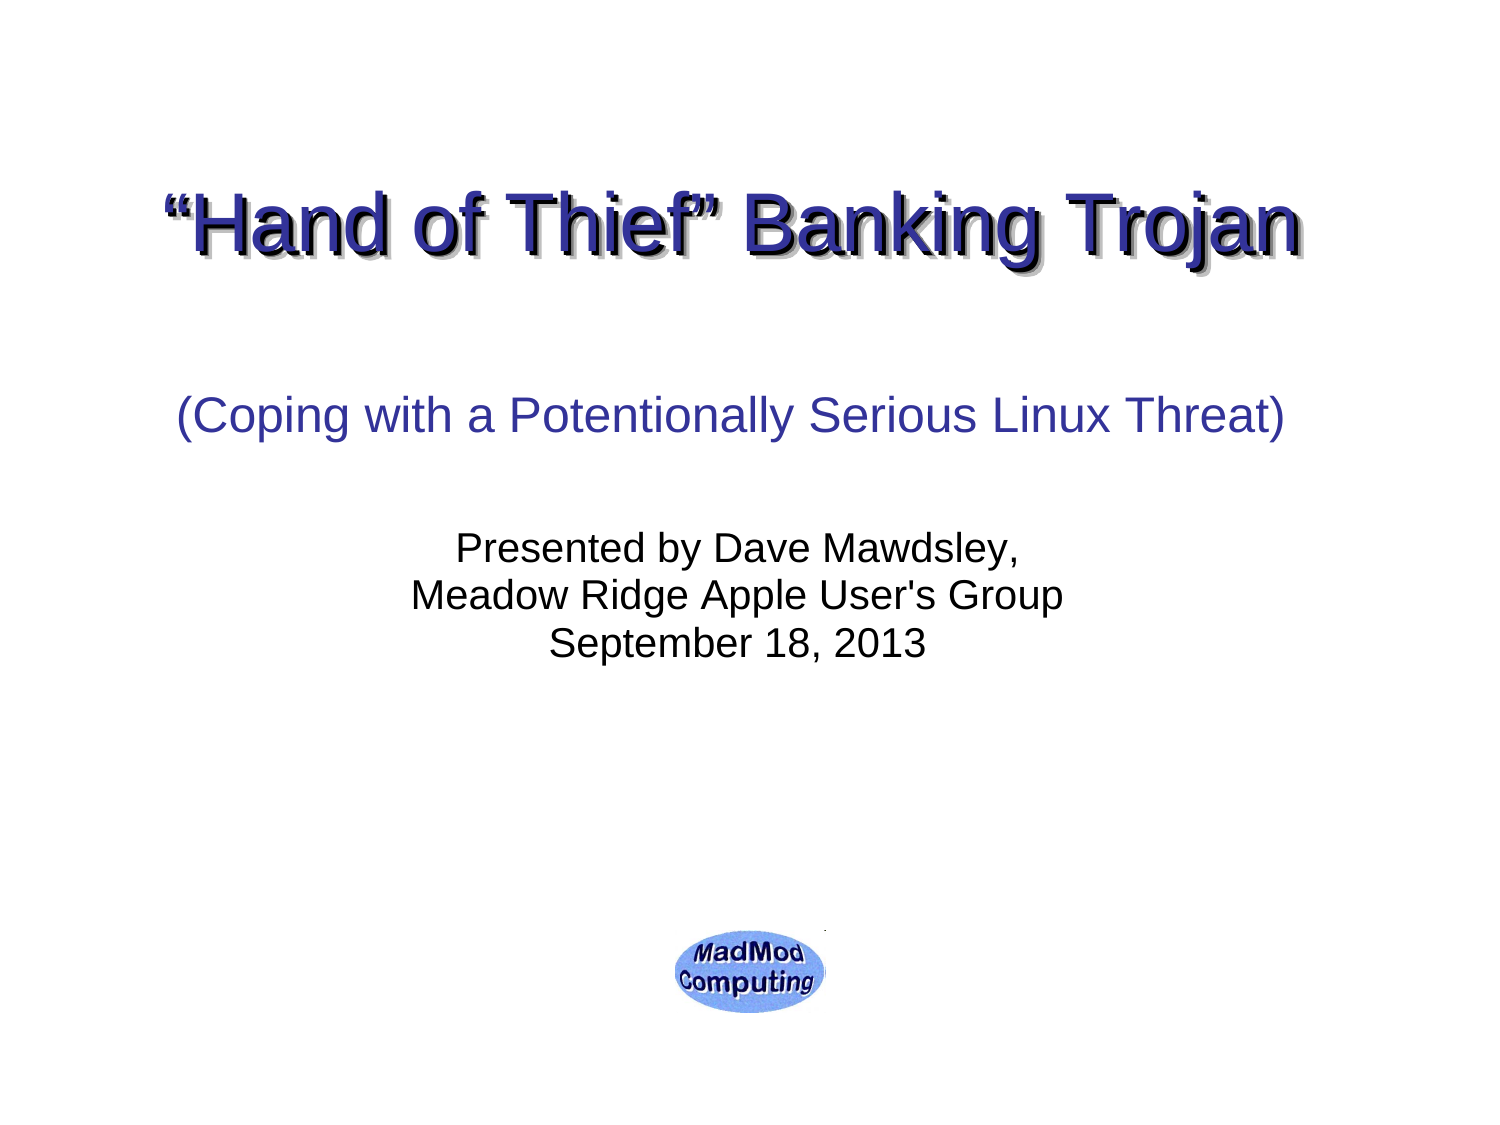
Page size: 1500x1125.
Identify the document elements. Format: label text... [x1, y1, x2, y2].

subtitle Presented by Dave Mawdsley, Meadow Ridge Apple User's Group September 18, 2013 [312, 525, 1088, 693]
text_box (Coping with a Potentionally Serious Linux Threat) [149, 375, 1313, 451]
picture [675, 930, 826, 1013]
title “Hand of Thief” Banking Trojan [37, 162, 1426, 284]
